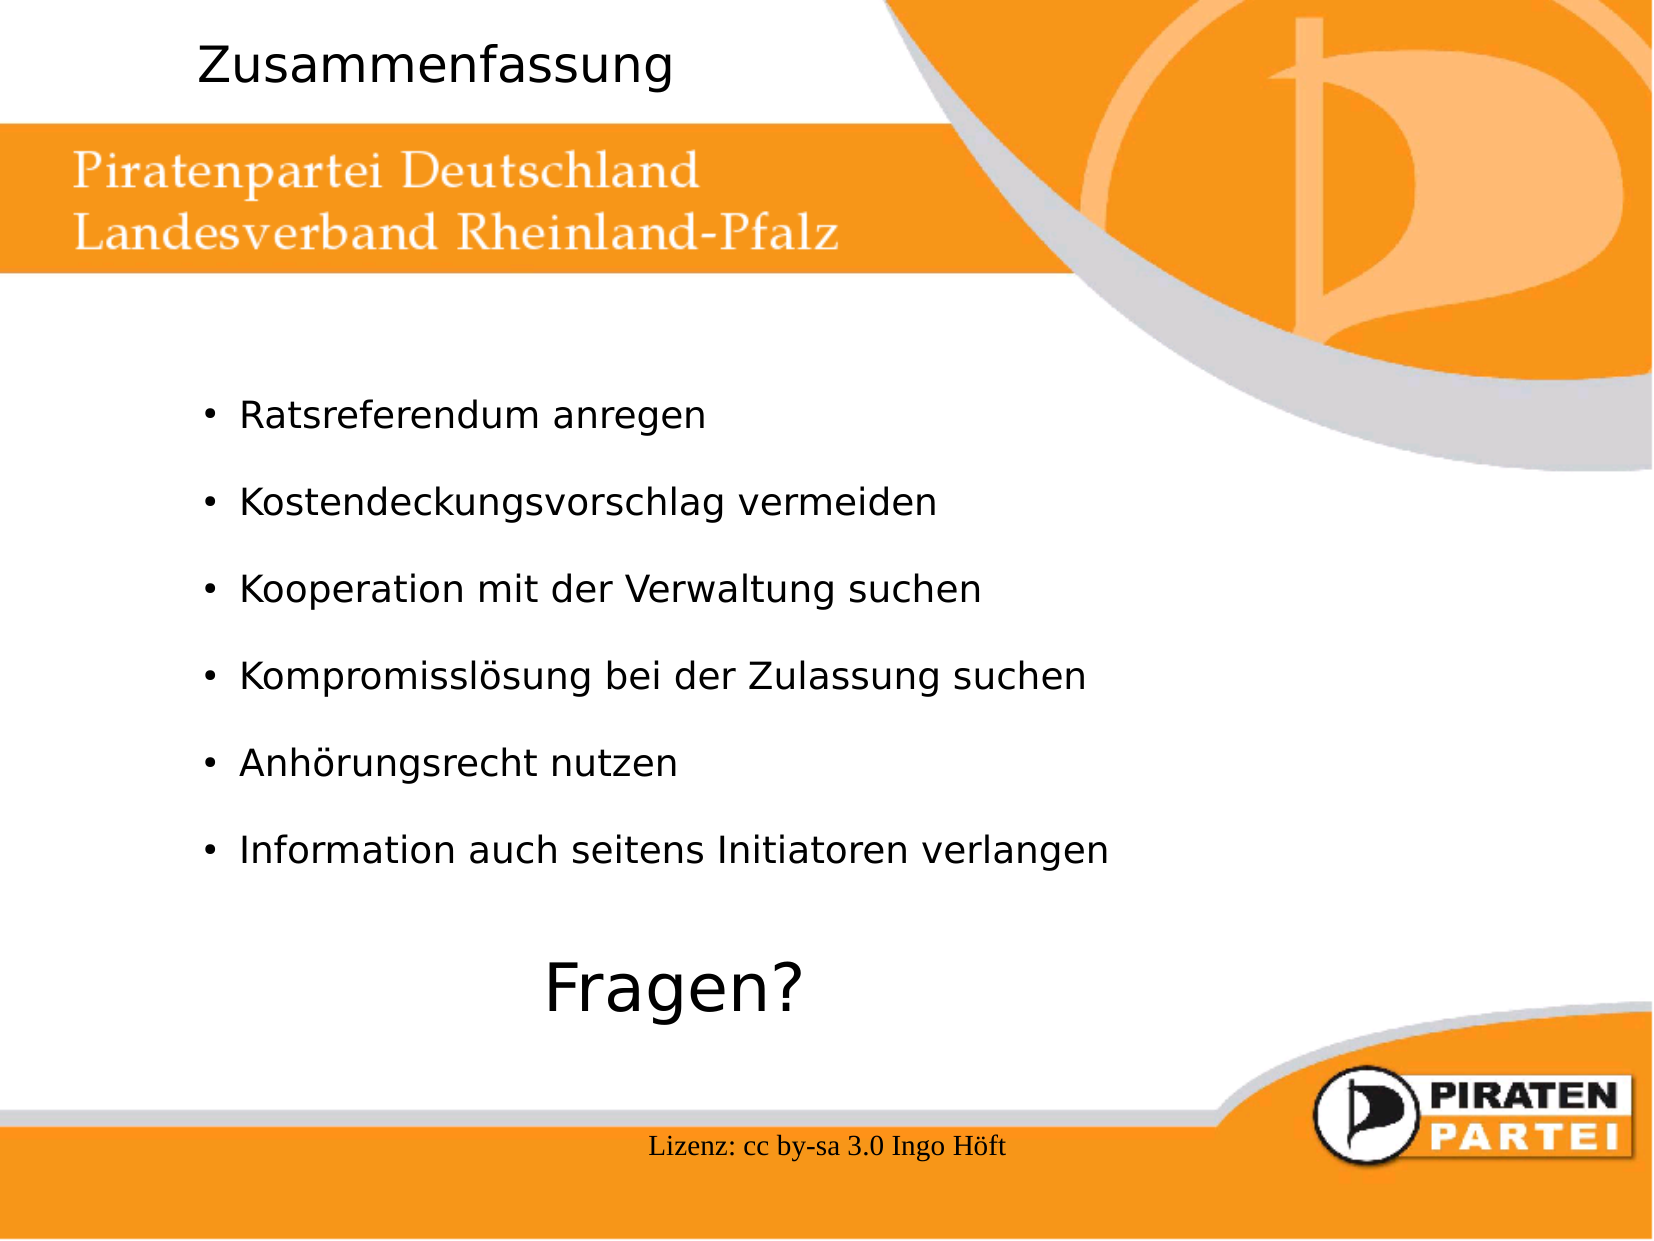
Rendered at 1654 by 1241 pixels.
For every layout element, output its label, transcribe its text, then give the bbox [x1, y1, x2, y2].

picture [0, 0, 1654, 1241]
title Zusammenfassung [25, 12, 847, 118]
text_box Ratsreferendum anregen Kostendeckungsvorschlag vermeiden Kooperation mit der Verwaltung suchen Kompromisslösung bei der Zulassung suchen Anhörungsrecht nutzen Information auch seitens Initiatoren verlangen Fragen? [188, 342, 1126, 992]
